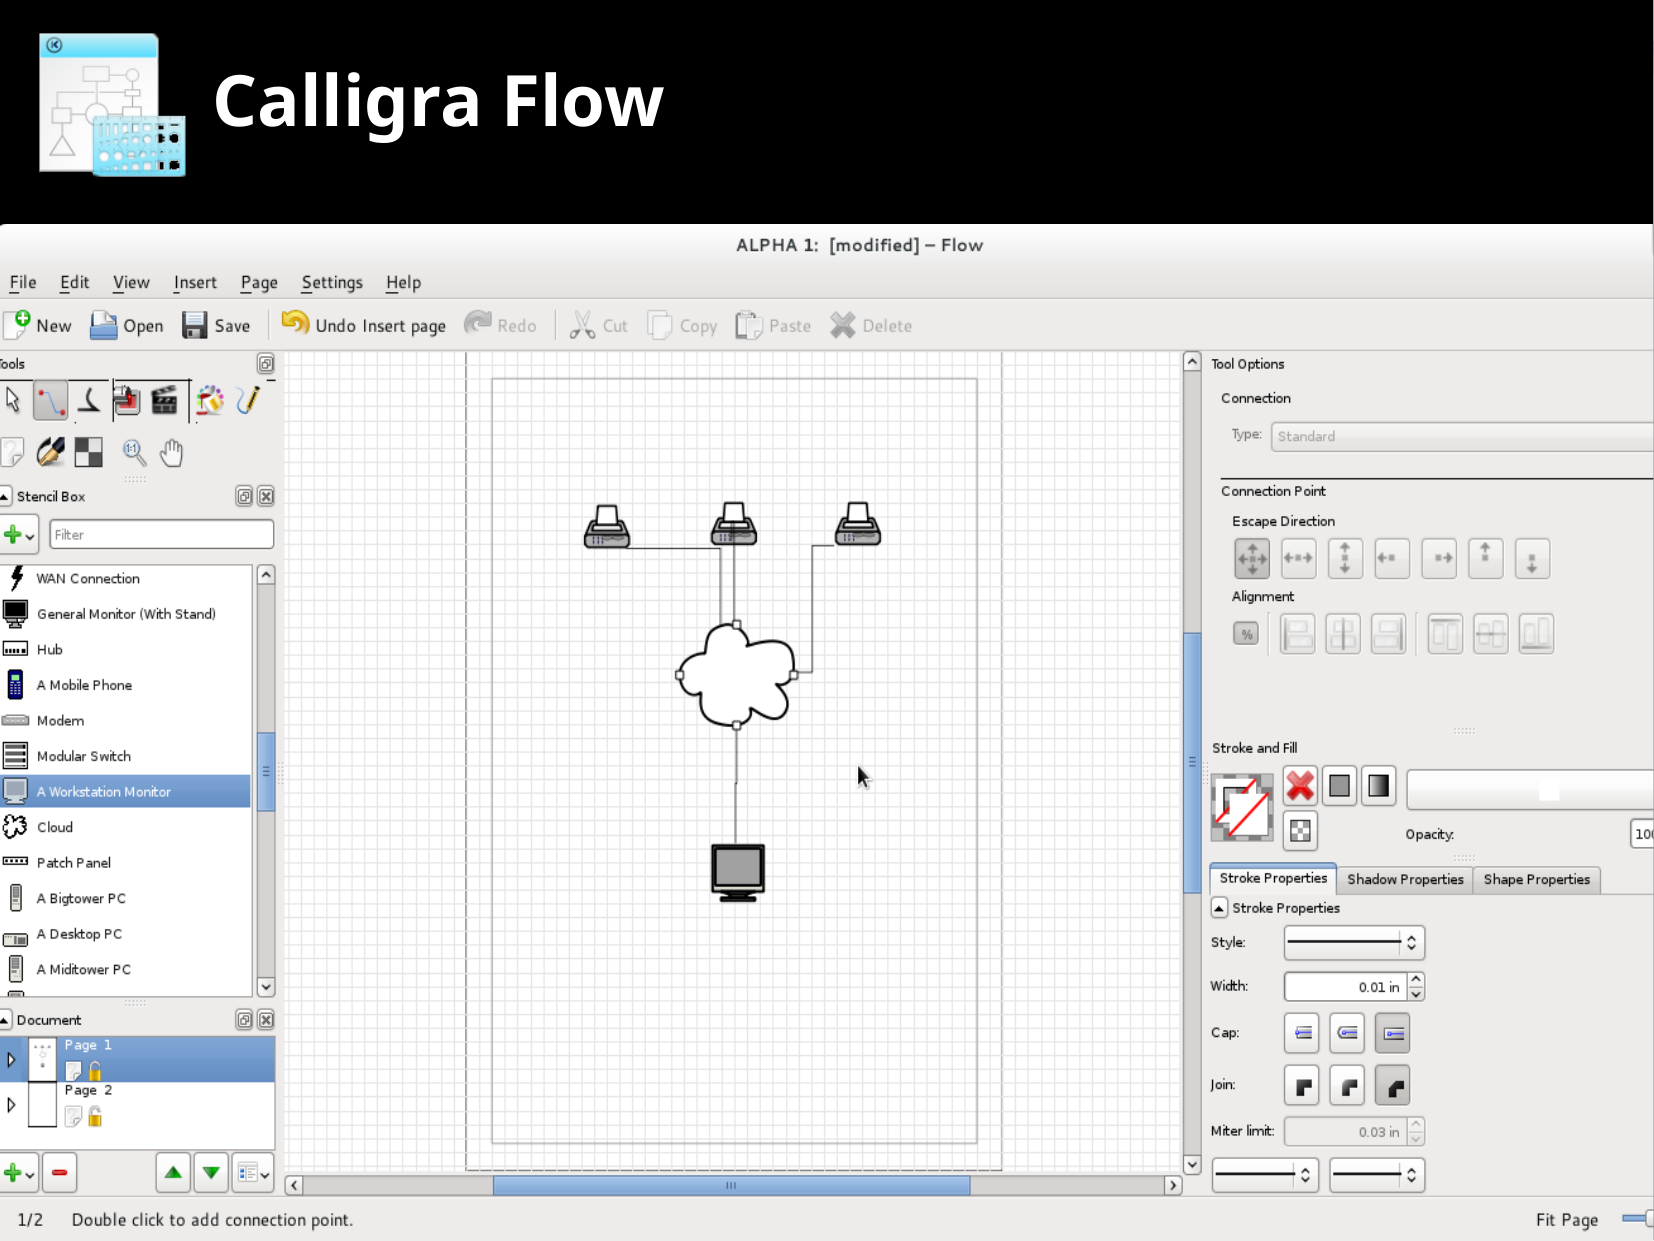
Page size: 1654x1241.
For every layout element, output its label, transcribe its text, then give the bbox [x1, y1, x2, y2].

picture [0, 224, 1654, 1241]
text_box [0, 0, 1654, 224]
text_box Calligra Flow [197, 42, 863, 161]
picture [37, 31, 188, 178]
